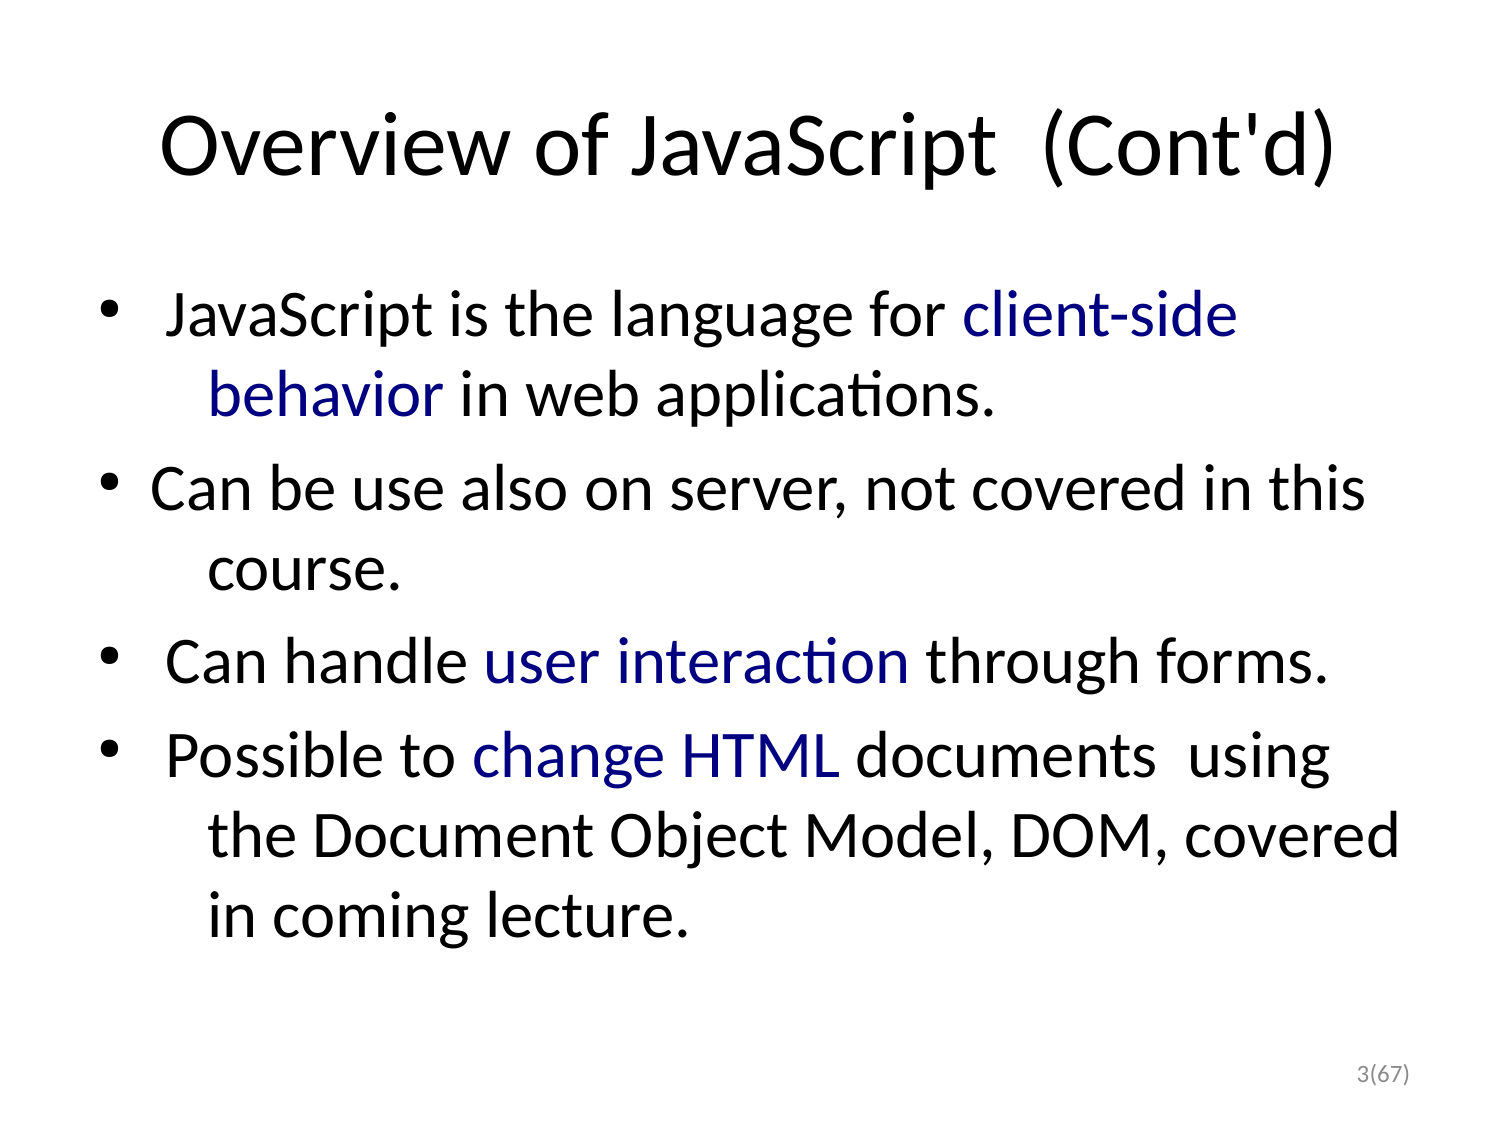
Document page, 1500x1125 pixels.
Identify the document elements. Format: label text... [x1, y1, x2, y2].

title Overview of JavaScript (Cont'd) [75, 45, 1425, 233]
list JavaScript is the language for client-side behavior in web applications. Can be use also on server, not covered in this course. Can handle user interaction through forms. Possible to change HTML documents using the Document Object Model, DOM, covered in coming lecture. [64, 262, 1425, 1071]
